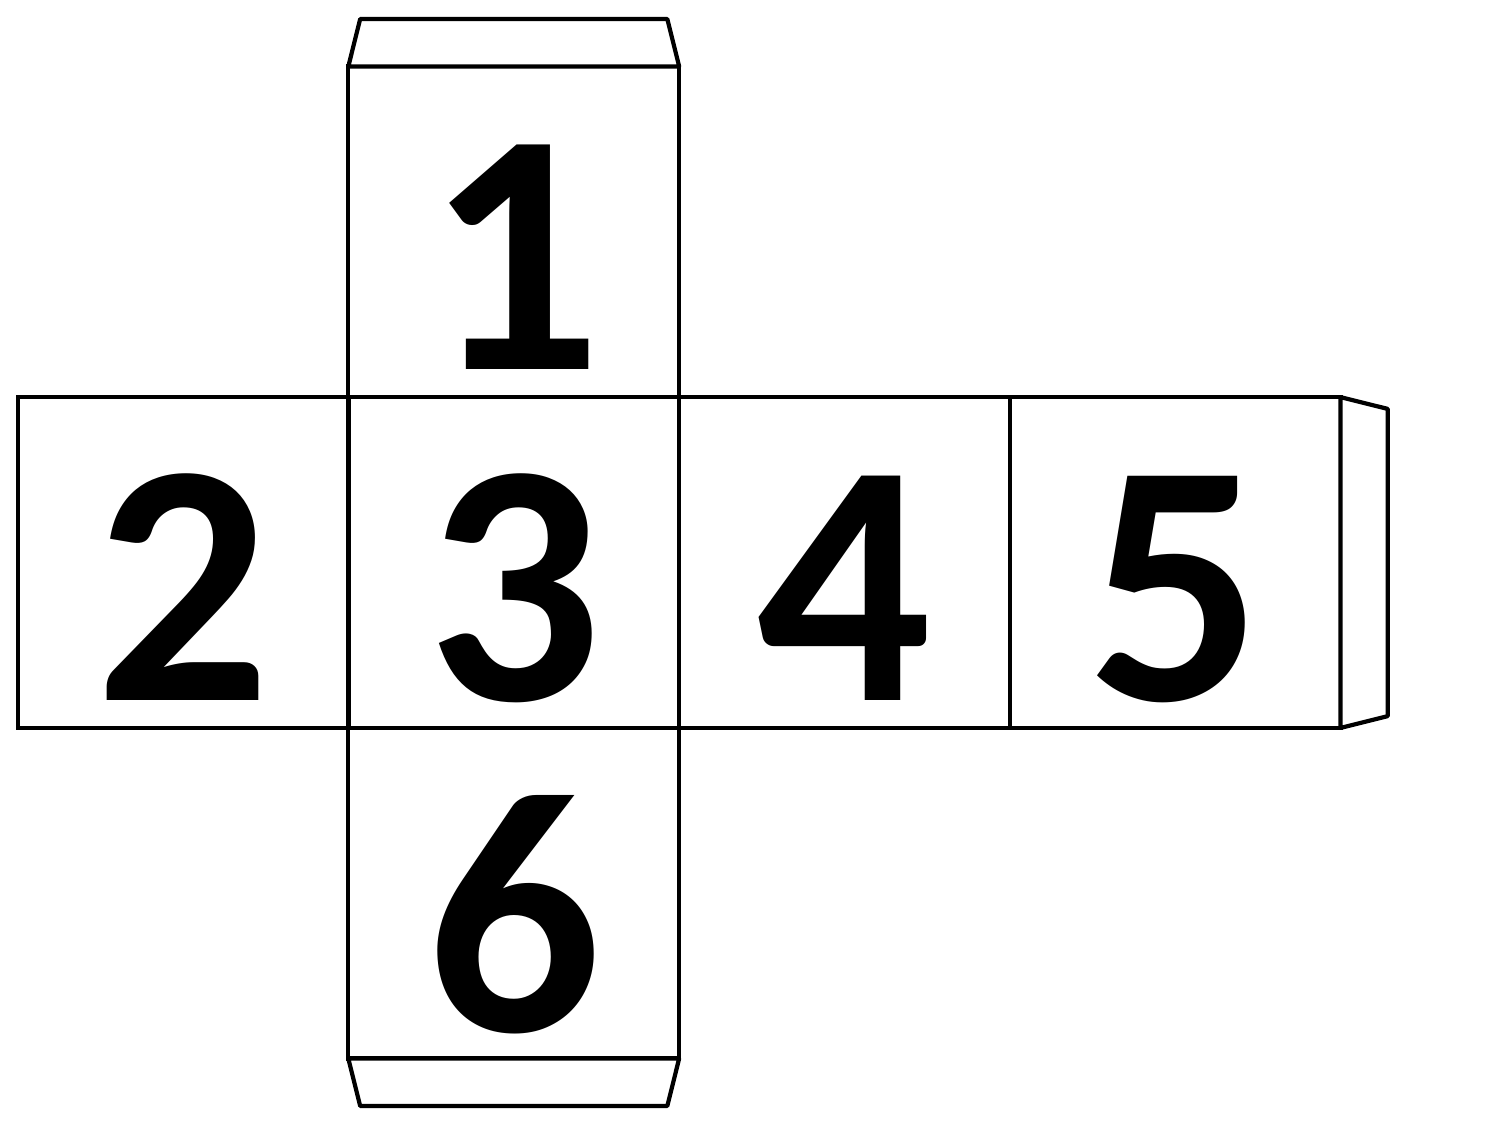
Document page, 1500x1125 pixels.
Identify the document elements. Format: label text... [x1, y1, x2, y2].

text_box [348, 1058, 680, 1106]
text_box 6 [348, 727, 680, 1058]
text_box 5 [1009, 397, 1340, 728]
text_box 4 [679, 397, 1009, 728]
text_box [1340, 397, 1388, 728]
text_box [348, 19, 680, 67]
text_box 1 [348, 67, 680, 397]
text_box 2 [17, 397, 349, 728]
text_box 3 [349, 397, 679, 727]
